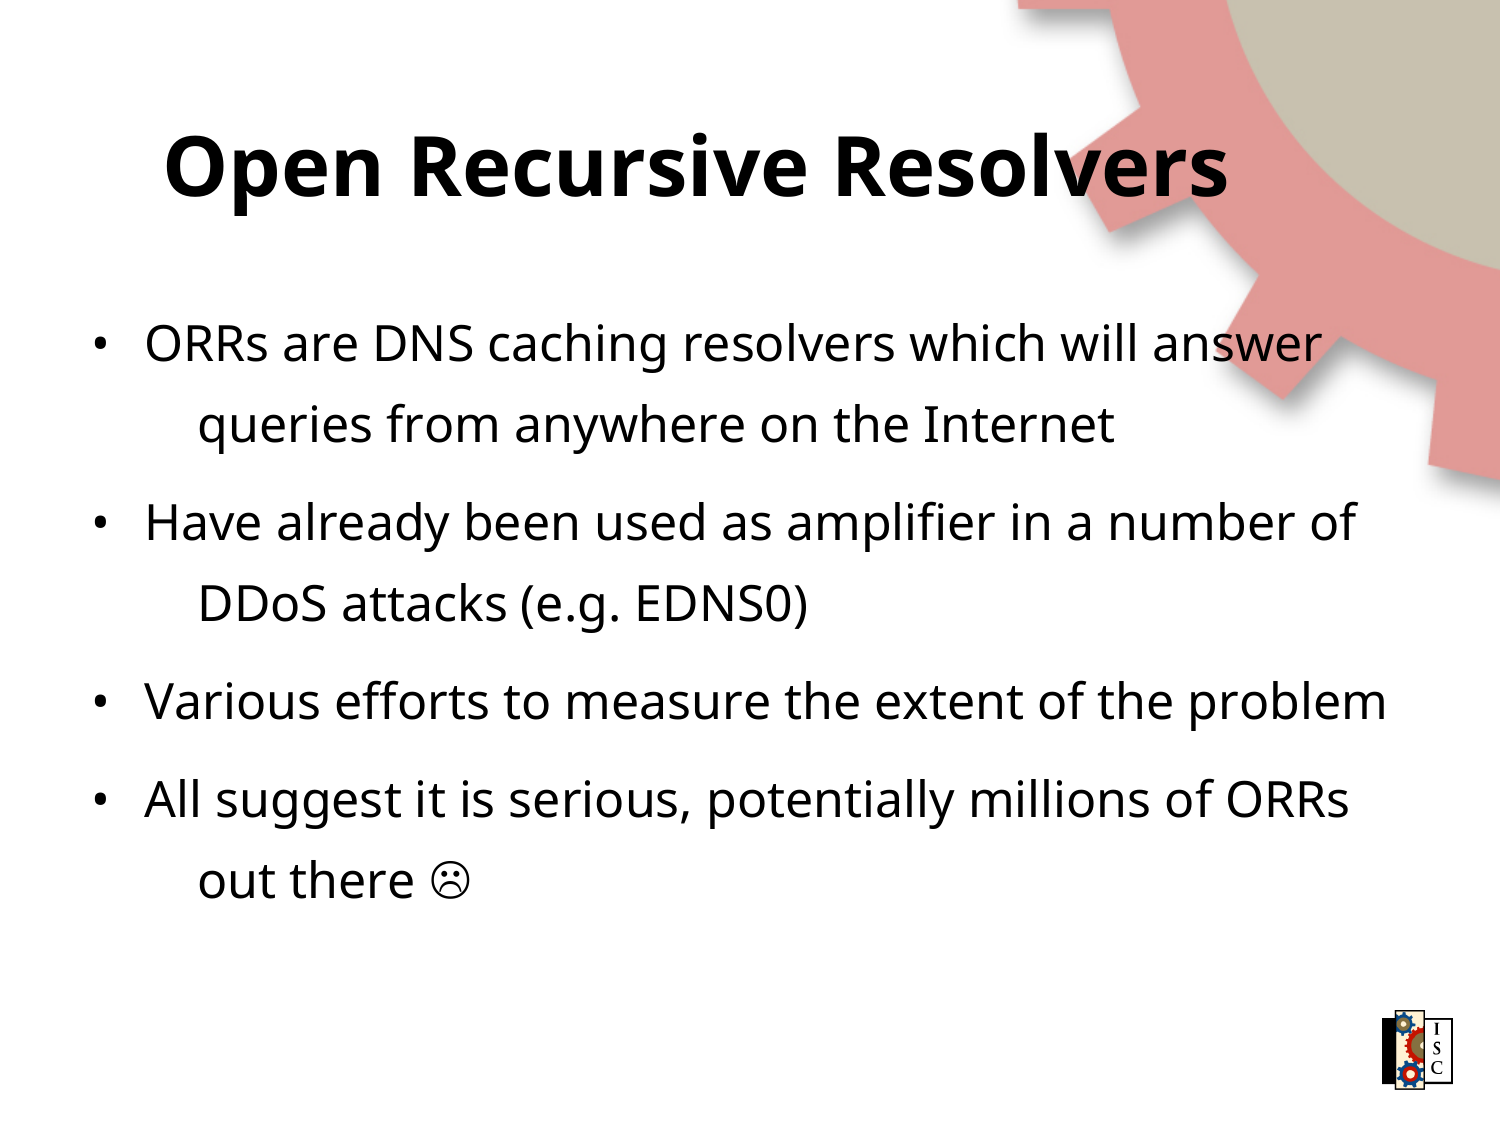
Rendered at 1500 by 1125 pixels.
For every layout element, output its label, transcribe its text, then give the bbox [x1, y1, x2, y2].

title Open Recursive Resolvers [162, 26, 1472, 280]
picture [0, 0, 1500, 1125]
list ORRs are DNS caching resolvers which will answer queries from anywhere on the Internet Have already been used as amplifier in a number of DDoS attacks (e.g. EDNS0) Various efforts to measure the extent of the problem All suggest it is serious, potentially millions of ORRs out there  [91, 295, 1406, 1015]
